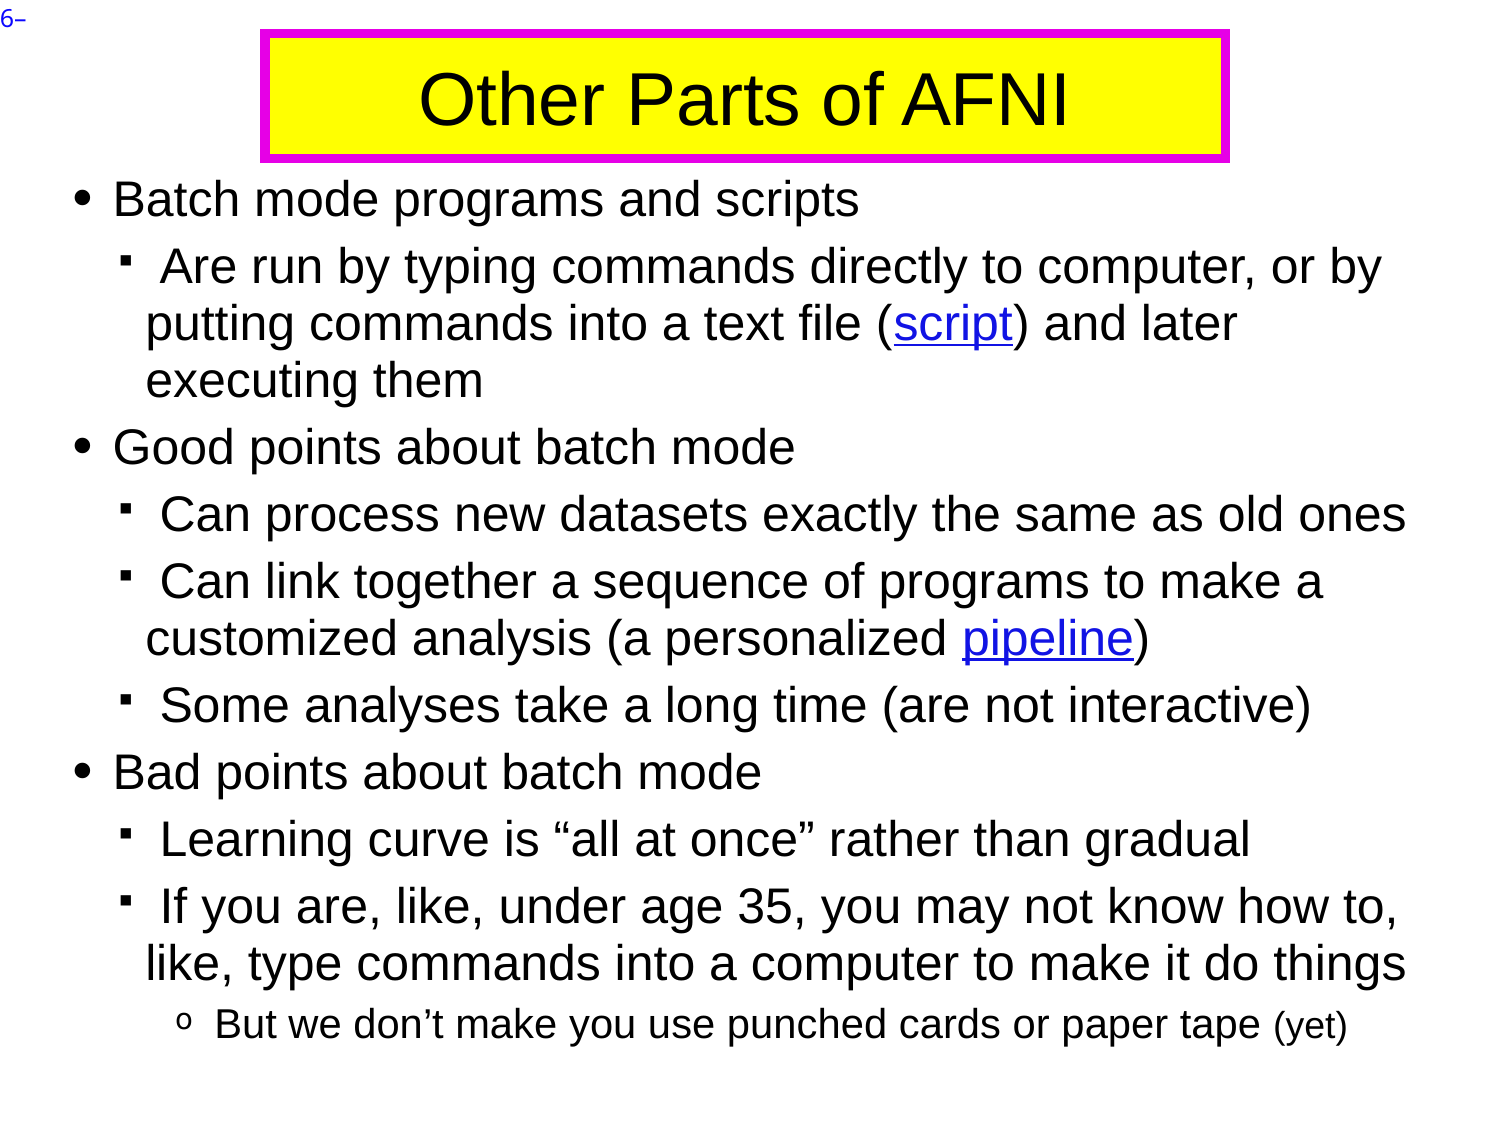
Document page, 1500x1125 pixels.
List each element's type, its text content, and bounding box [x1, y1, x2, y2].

title Other Parts of AFNI [265, 33, 1226, 159]
list Batch mode programs and scripts Are run by typing commands directly to computer, or by putting commands into a text file (script) and later executing them Good points about batch mode Can process new datasets exactly the same as old ones Can link together a sequence of programs to make a customized analysis (a personalized pipeline) Some analyses take a long time (are not interactive) Bad points about batch mode Learning curve is “all at once” rather than gradual If you are, like, under age 35, you may not know how to, like, type commands into a computer to make it do things But we don’t make you use punched cards or paper tape (yet) [56, 163, 1445, 1100]
